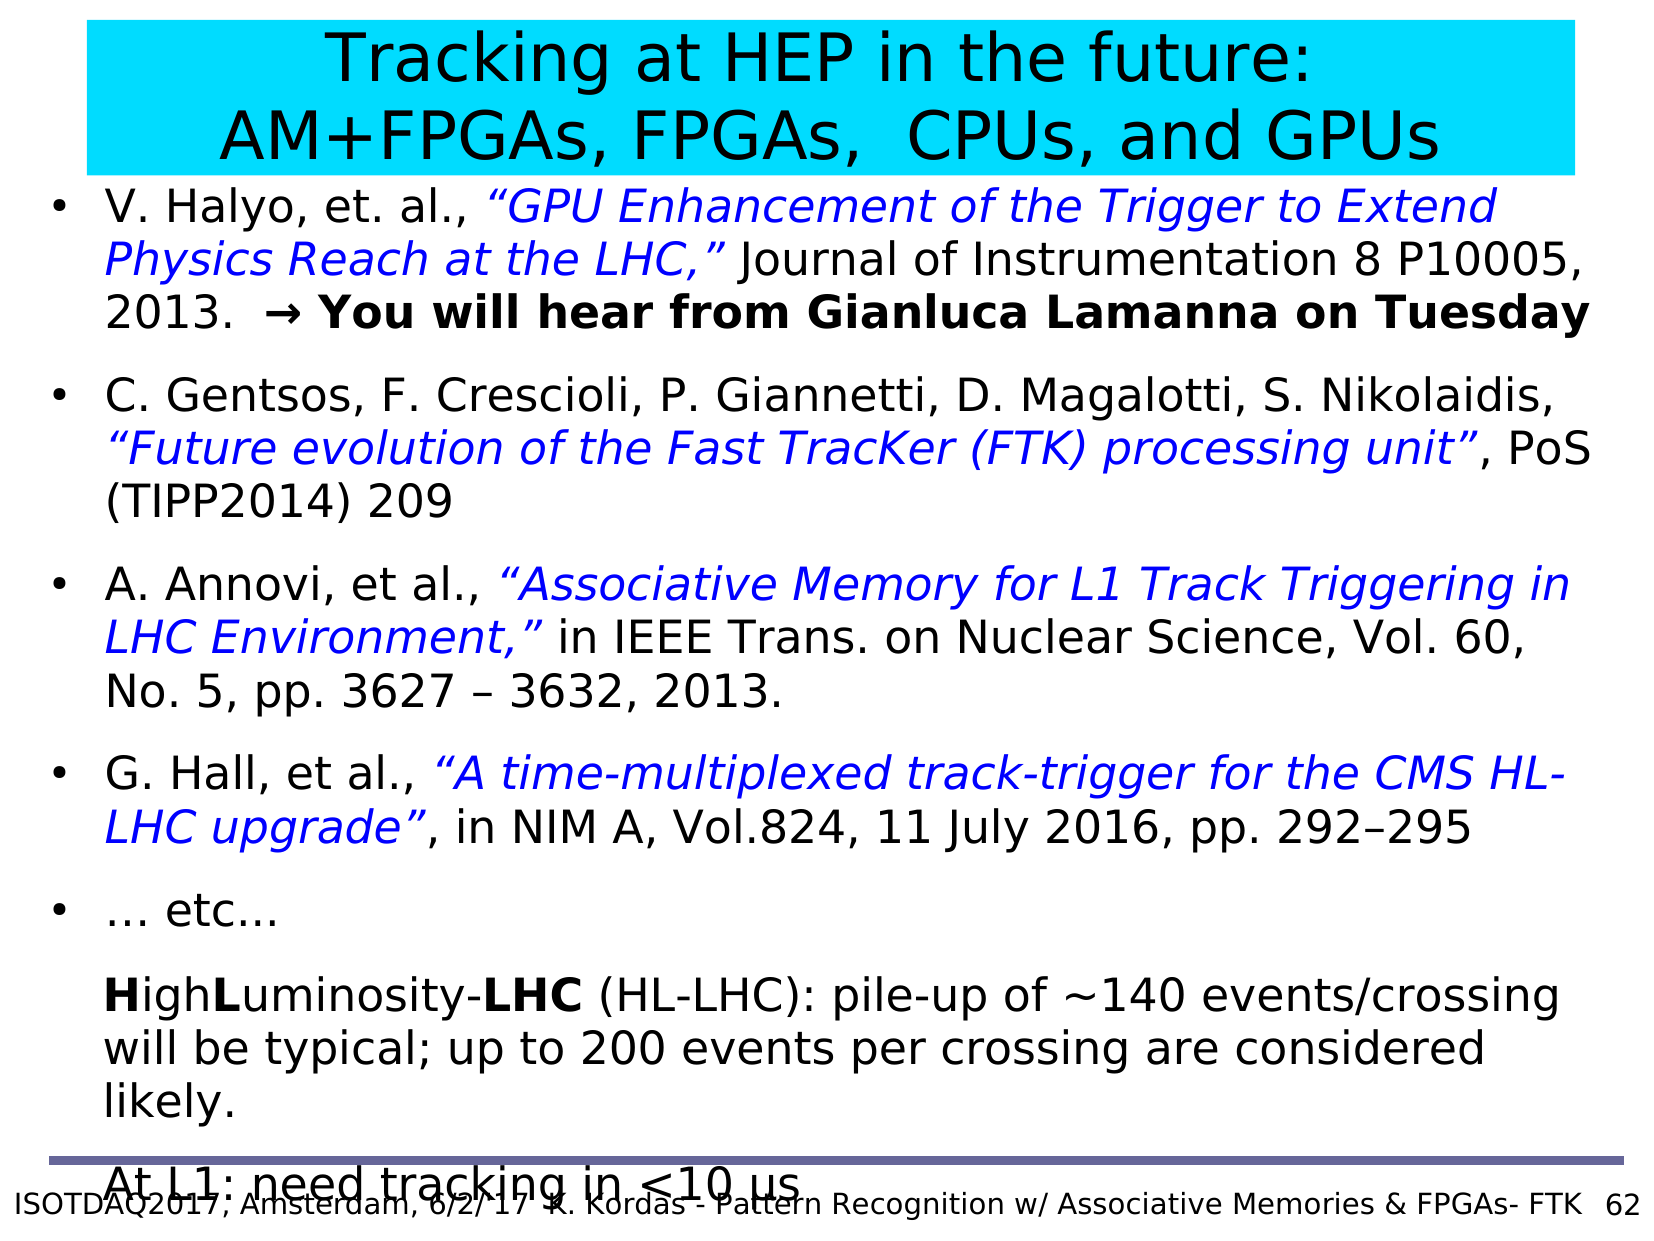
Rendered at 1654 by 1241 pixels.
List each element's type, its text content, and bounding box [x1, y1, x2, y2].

list V. Halyo, et. al., “GPU Enhancement of the Trigger to Extend Physics Reach at the LHC,” Journal of Instrumentation 8 P10005, 2013. → You will hear from Gianluca Lamanna on Tuesday C. Gentsos, F. Crescioli, P. Giannetti, D. Magalotti, S. Nikolaidis, “Future evolution of the Fast TracKer (FTK) processing unit”, PoS (TIPP2014) 209 A. Annovi, et al., “Associative Memory for L1 Track Triggering in LHC Environment,” in IEEE Trans. on Nuclear Science, Vol. 60, No. 5, pp. 3627 – 3632, 2013. G. Hall, et al., “A time-multiplexed track-trigger for the CMS HL-LHC upgrade”, in NIM A, Vol.824, 11 July 2016, pp. 292–295 … etc... [33, 179, 1609, 968]
title Tracking at HEP in the future: AM+FPGAs, FPGAs, CPUs, and GPUs [86, 19, 1576, 176]
list HighLuminosity-LHC (HL-LHC): pile-up of ~140 events/crossing will be typical; up to 200 events per crossing are considered likely. At L1: need tracking in <10 μs [31, 968, 1636, 1160]
